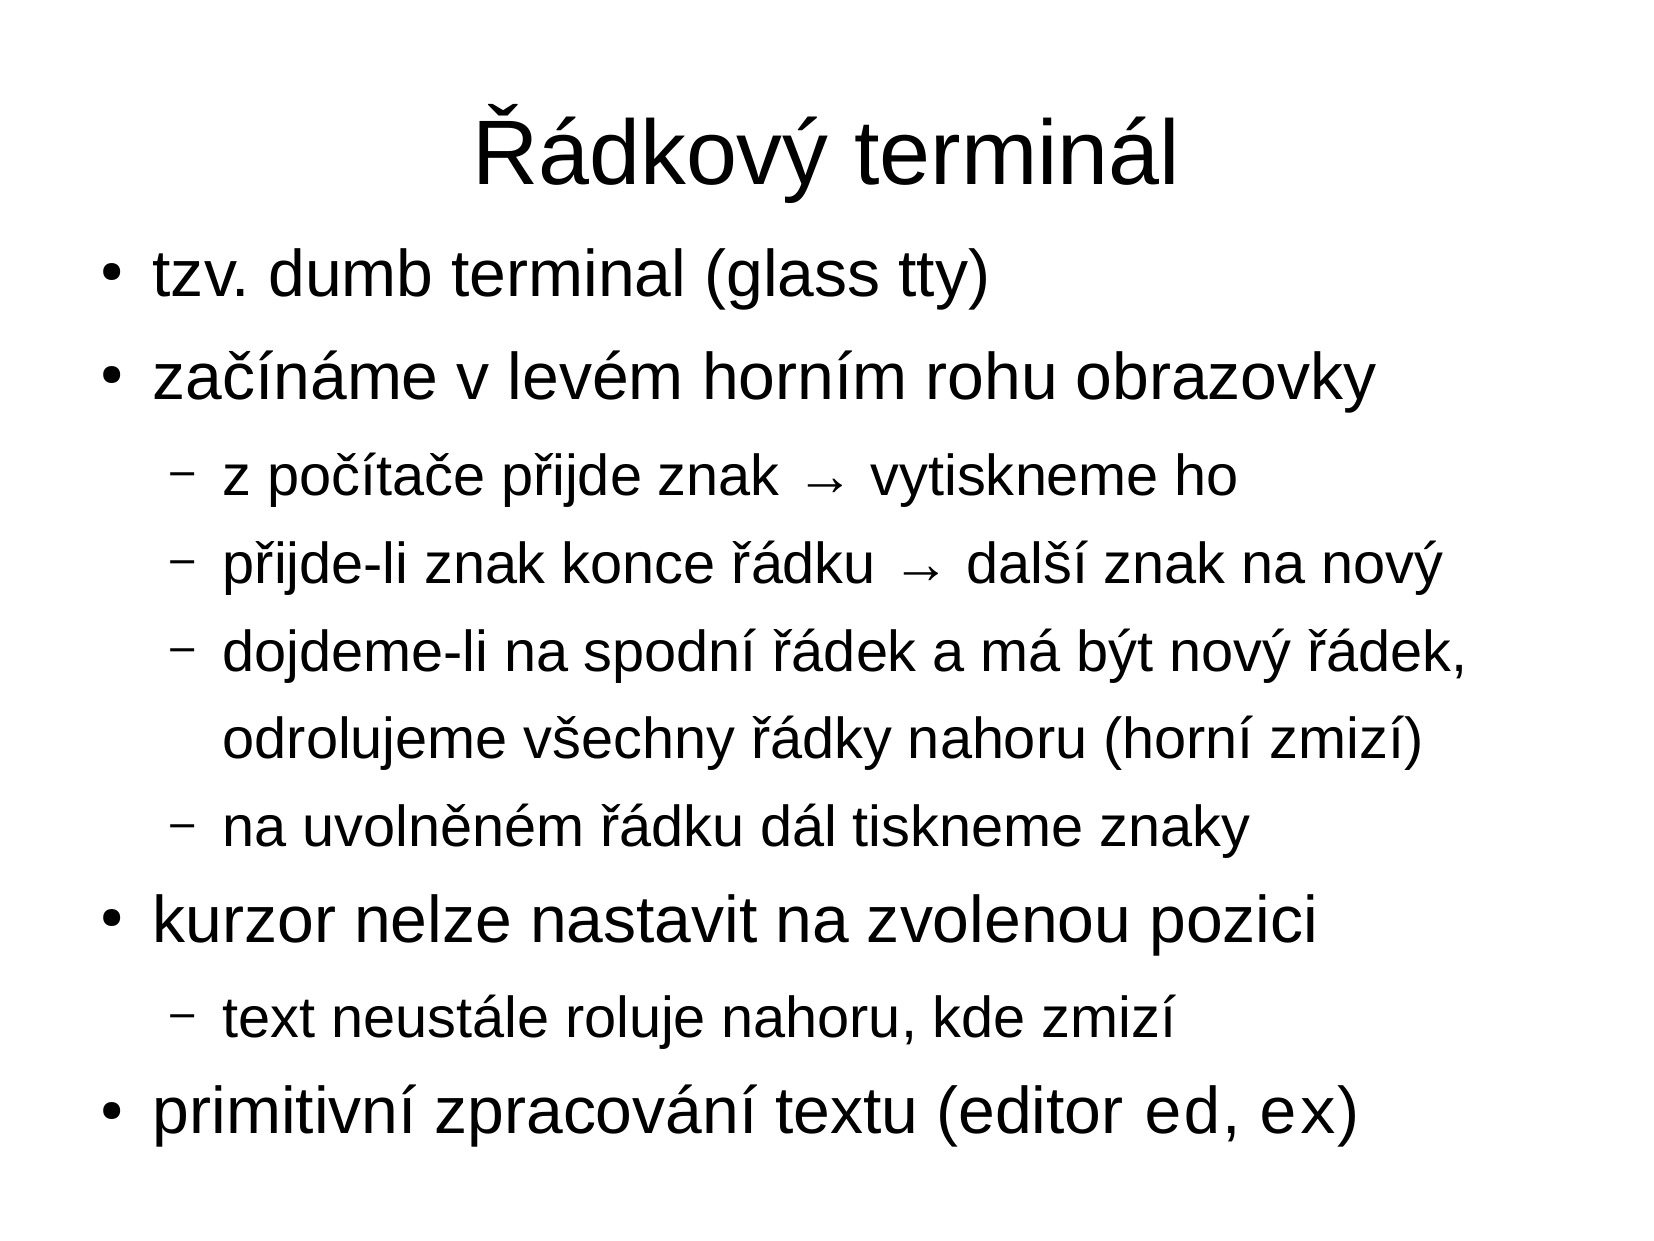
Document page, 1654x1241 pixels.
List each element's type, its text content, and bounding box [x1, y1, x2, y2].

list tzv. dumb terminal (glass tty) začínáme v levém horním rohu obrazovky z počítače přijde znak → vytiskneme ho přijde-li znak konce řádku → další znak na nový dojdeme-li na spodní řádek a má být nový řádek, odrolujeme všechny řádky nahoru (horní zmizí) na uvolněném řádku dál tiskneme znaky kurzor nelze nastavit na zvolenou pozici text neustále roluje nahoru, kde zmizí primitivní zpracování textu (editor ed, ex) [82, 237, 1571, 1161]
title Řádkový terminál [82, 56, 1571, 237]
